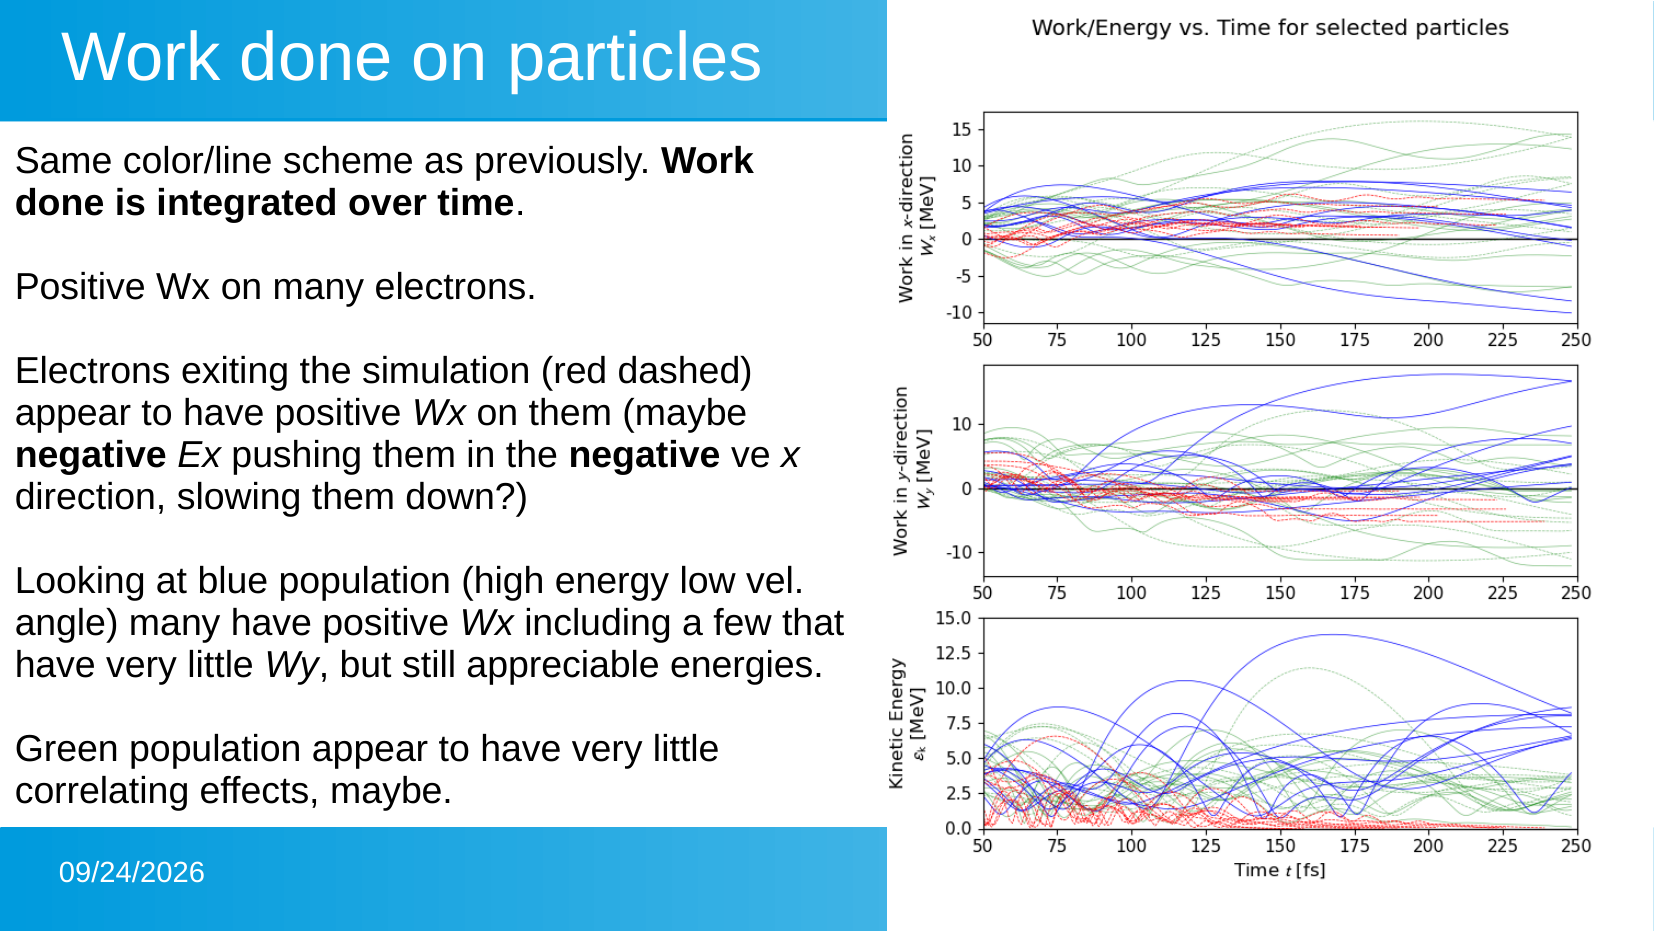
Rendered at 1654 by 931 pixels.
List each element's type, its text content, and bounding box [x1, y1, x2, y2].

picture [887, 0, 1654, 931]
title Work done on particles [0, 17, 826, 97]
text_box Same color/line scheme as previously. Work done is integrated over time. Positive Wx on many electrons. Electrons exiting the simulation (red dashed) appear to have positive Wx on them (maybe negative Ex pushing them in the negative ve x direction, slowing them down?) Looking at blue population (high energy low vel. angle) many have positive Wx including a few that have very little Wy, but still appreciable energies. Green population appear to have very little correlating effects, maybe. [0, 132, 863, 819]
